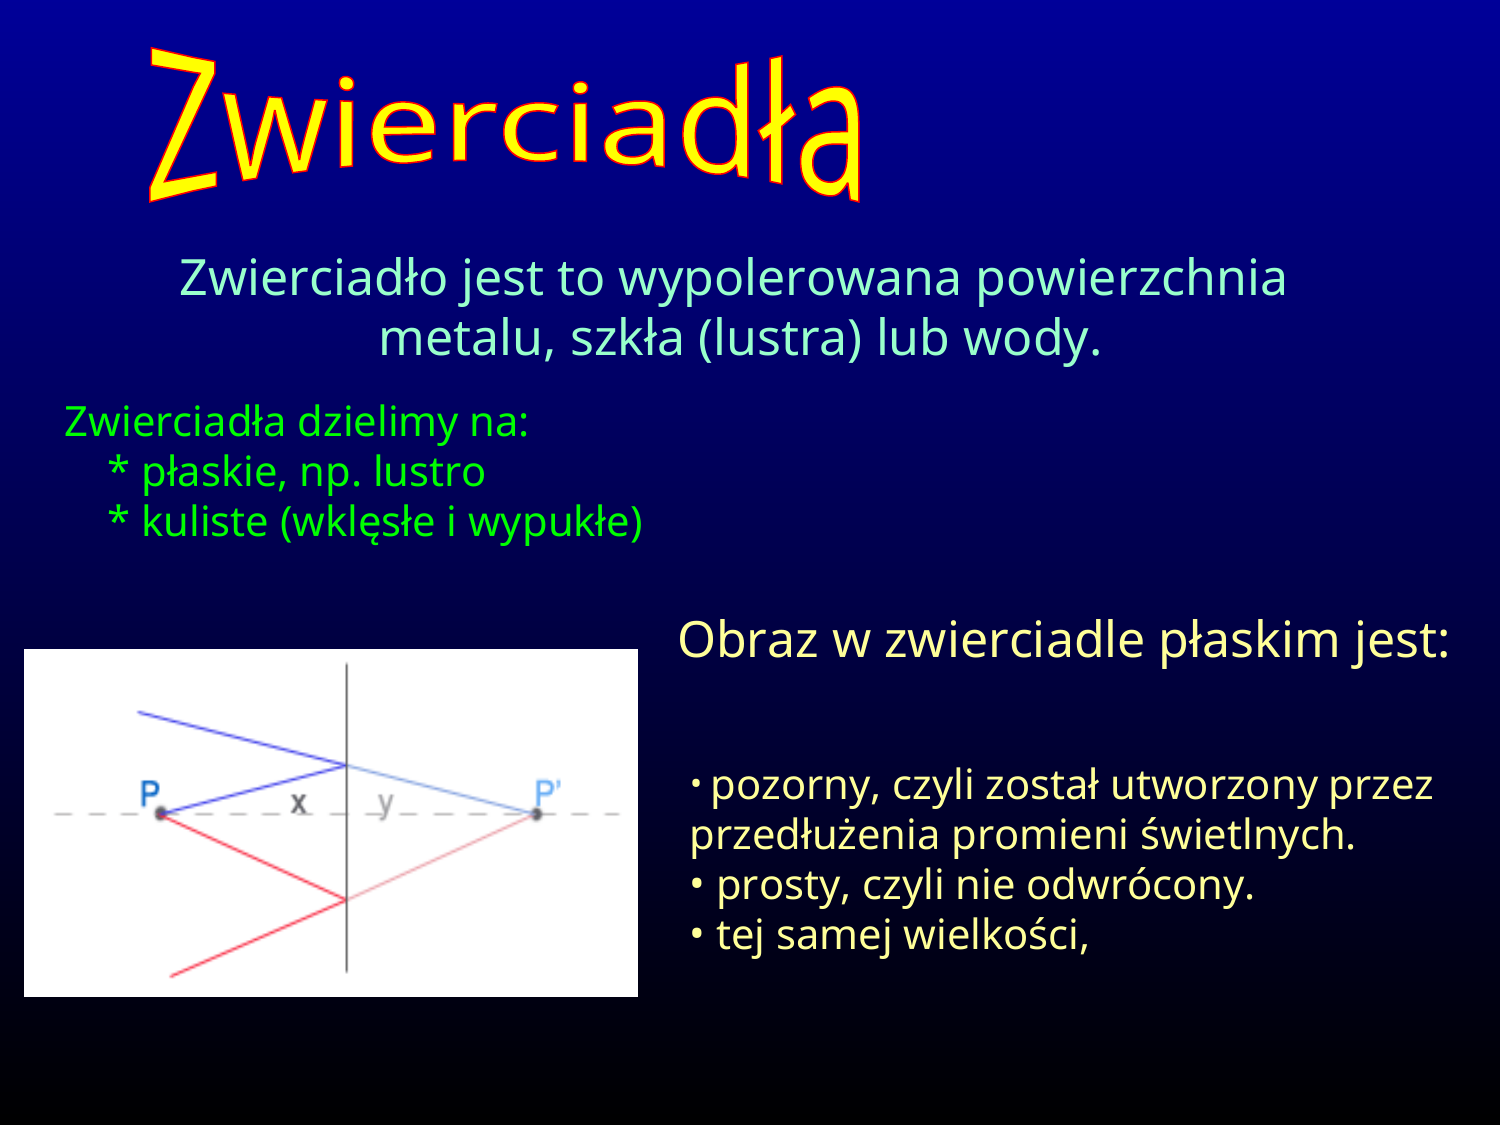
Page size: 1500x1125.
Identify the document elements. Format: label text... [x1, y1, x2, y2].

text_box pozorny, czyli został utworzony przez przedłużenia promieni świetlnych. prosty, czyli nie odwrócony. tej samej wielkości, [674, 749, 1461, 966]
picture [24, 649, 638, 997]
text_box Zwierciadła [340, 100, 353, 168]
text_box Zwierciadła [758, 55, 796, 184]
text_box Zwierciadła [604, 101, 665, 167]
text_box Zwierciadła [149, 47, 217, 202]
text_box Zwierciadła [800, 86, 859, 202]
text_box Zwierciadła dzielimy na: * płaskie, np. lustro * kuliste (wklęsłe i wypukłe) [50, 387, 658, 553]
text_box Zwierciadło jest to wypolerowana powierzchnia metalu, szkła (lustra) lub wody. [164, 237, 1317, 373]
text_box Zwierciadła [574, 103, 587, 162]
text_box Zwierciadła [339, 76, 354, 91]
text_box Zwierciadła [503, 102, 558, 162]
text_box Obraz w zwierciadle płaskim jest: [662, 599, 1467, 676]
text_box Zwierciadła [371, 101, 435, 164]
text_box Zwierciadła [453, 102, 497, 161]
text_box Zwierciadła [682, 62, 748, 178]
text_box Zwierciadła [223, 93, 328, 181]
